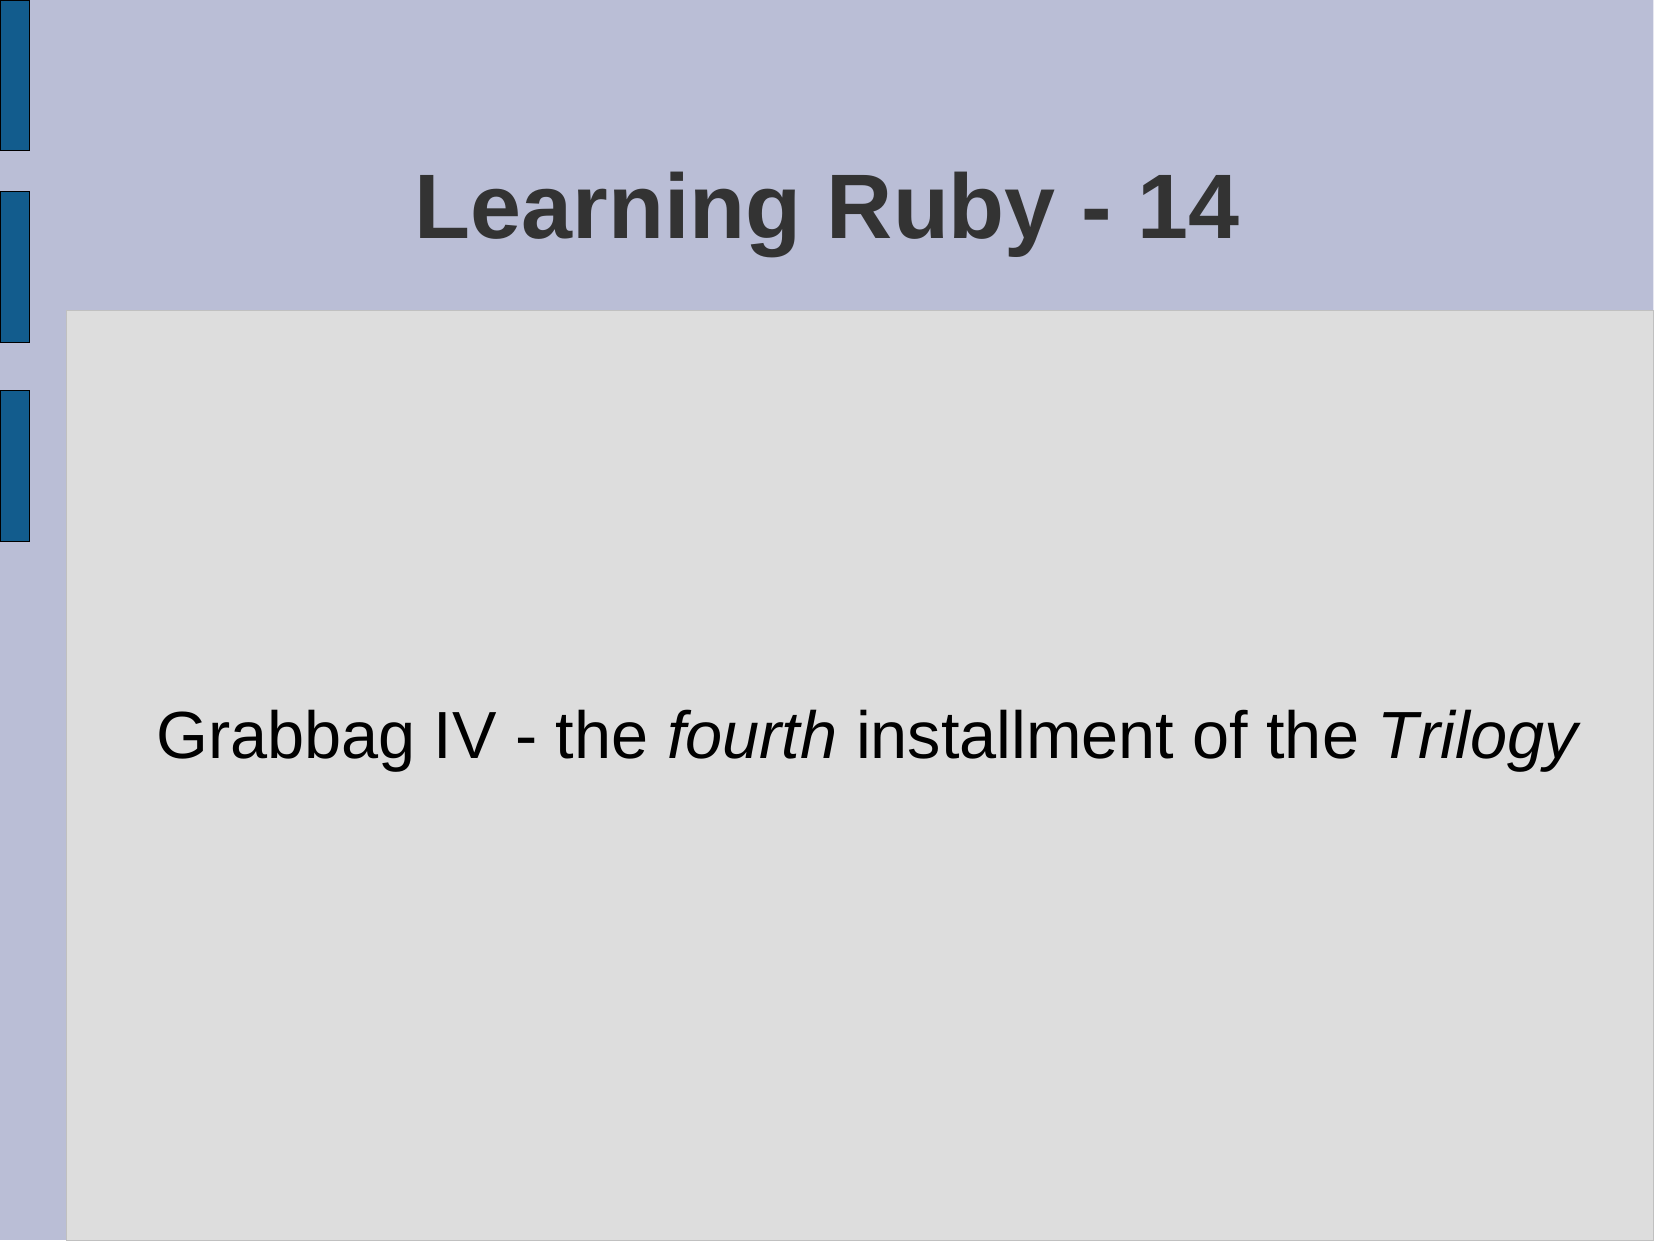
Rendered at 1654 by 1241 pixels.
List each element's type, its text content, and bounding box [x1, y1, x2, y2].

subtitle Grabbag IV - the fourth installment of the Trilogy [121, 344, 1613, 1127]
title Learning Ruby - 14 [121, 102, 1534, 311]
